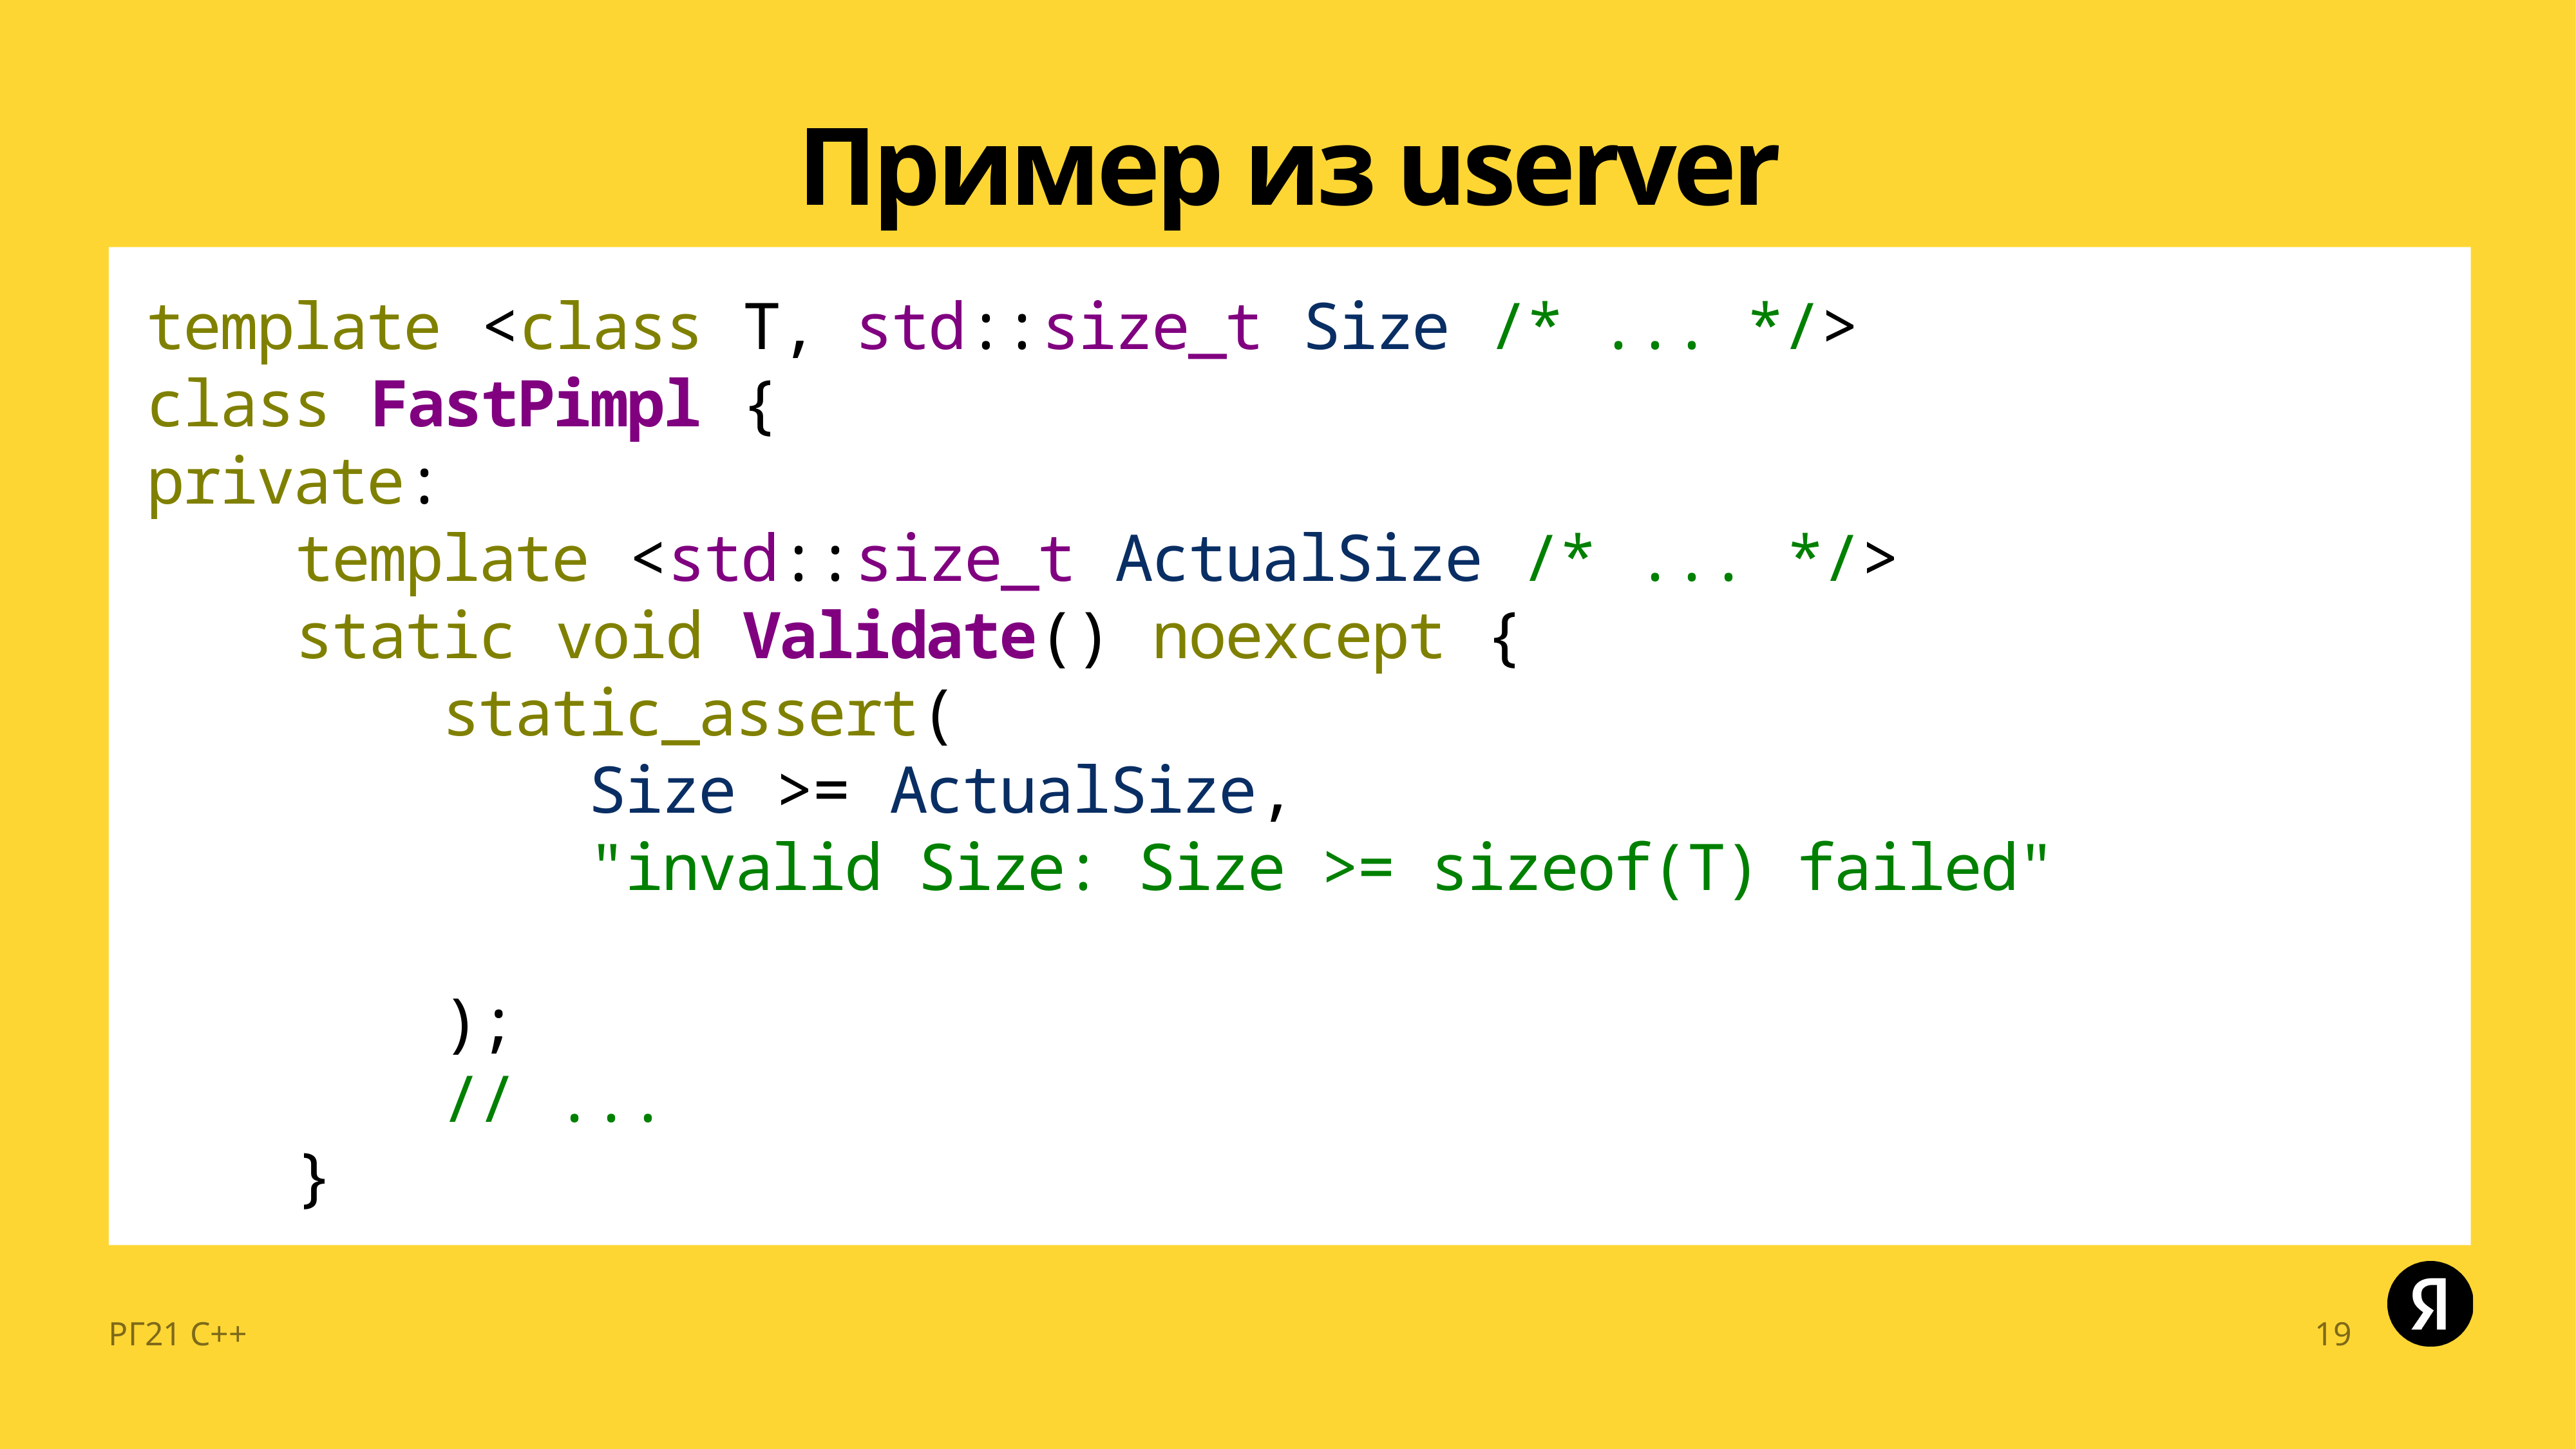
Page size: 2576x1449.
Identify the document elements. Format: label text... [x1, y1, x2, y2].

list template <class T, std::size_t Size /* ... */> class FastPimpl { private: template <std::size_t ActualSize /* ... */> static void Validate() noexcept { static_assert( Size >= ActualSize, "invalid Size: Size >= sizeof(T) failed" ); // ... } [108, 247, 2471, 1245]
picture [2387, 1261, 2474, 1347]
title Пример из userver [106, 101, 2473, 228]
